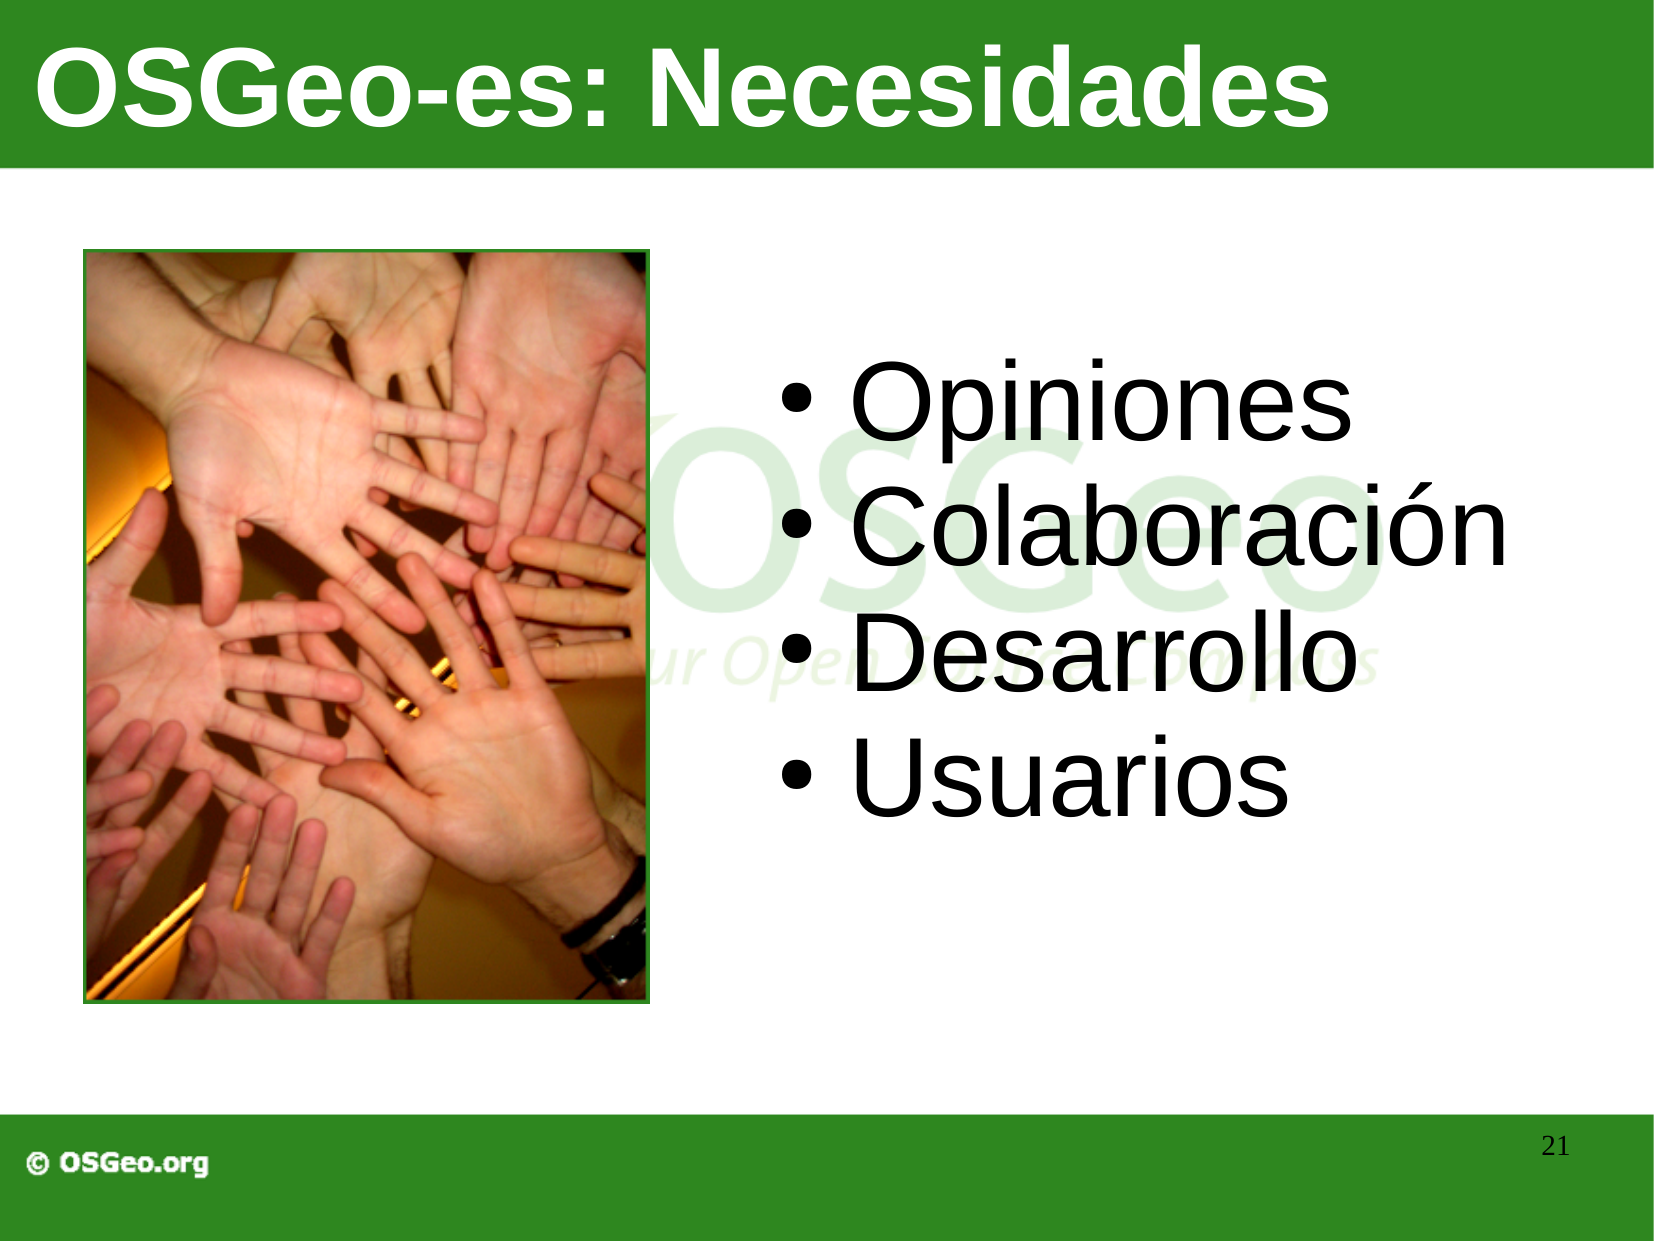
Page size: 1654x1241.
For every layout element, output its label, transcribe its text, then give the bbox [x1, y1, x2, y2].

text_box Opiniones Colaboración Desarrollo Usuarios [761, 330, 1560, 848]
text_box OSGeo-es: Necesidades [18, 17, 1349, 159]
picture [0, 0, 1654, 1241]
